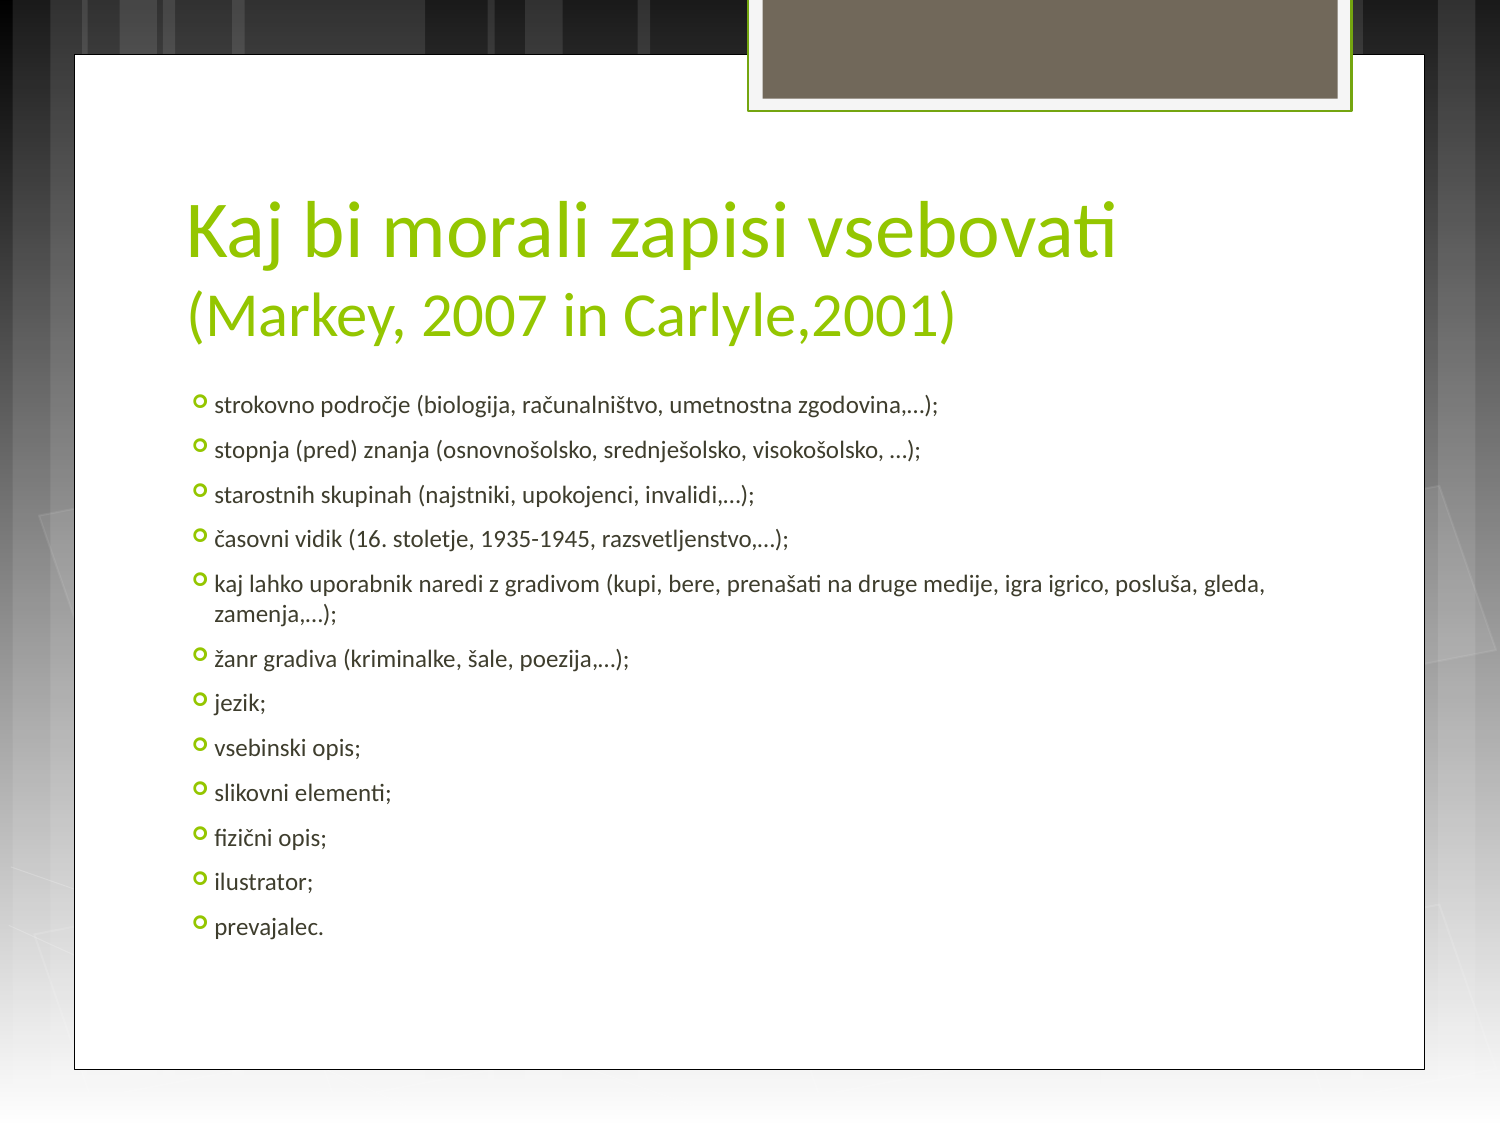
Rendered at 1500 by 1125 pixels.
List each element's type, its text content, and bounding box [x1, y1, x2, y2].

list strokovno področje (biologija, računalništvo, umetnostna zgodovina,…); stopnja (pred) znanja (osnovnošolsko, srednješolsko, visokošolsko, …); starostnih skupinah (najstniki, upokojenci, invalidi,…); časovni vidik (16. stoletje, 1935-1945, razsvetljenstvo,…); kaj lahko uporabnik naredi z gradivom (kupi, bere, prenašati na druge medije, igra igrico, posluša, gleda, zamenja,…); žanr gradiva (kriminalke, šale, poezija,…); jezik; vsebinski opis; slikovni elementi; fizični opis; ilustrator; prevajalec. [171, 381, 1283, 957]
title Kaj bi morali zapisi vsebovati (Markey, 2007 in Carlyle,2001) [171, 168, 1324, 357]
